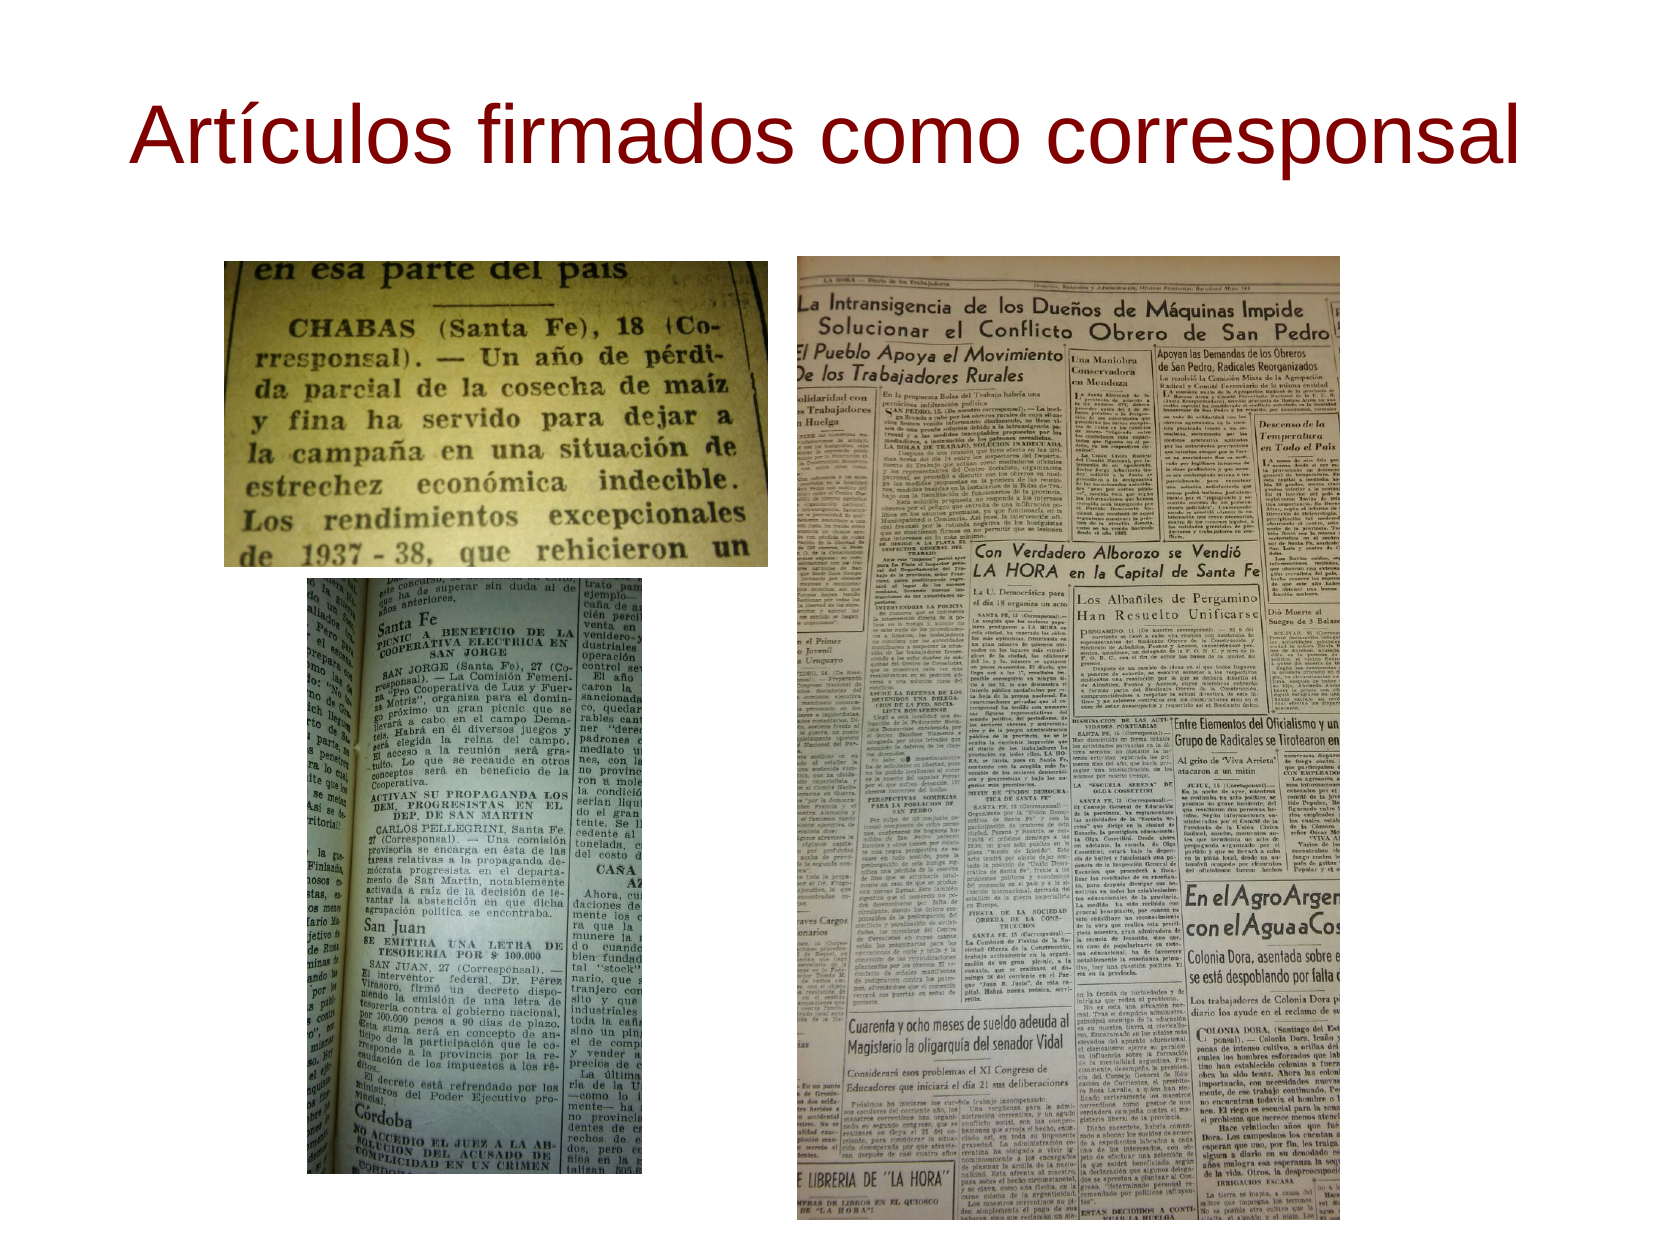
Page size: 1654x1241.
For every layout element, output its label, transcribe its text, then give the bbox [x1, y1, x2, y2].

picture [224, 261, 768, 567]
picture [307, 578, 642, 1174]
title Artículos firmados como corresponsal [82, 31, 1571, 239]
picture [795, 256, 1340, 1220]
